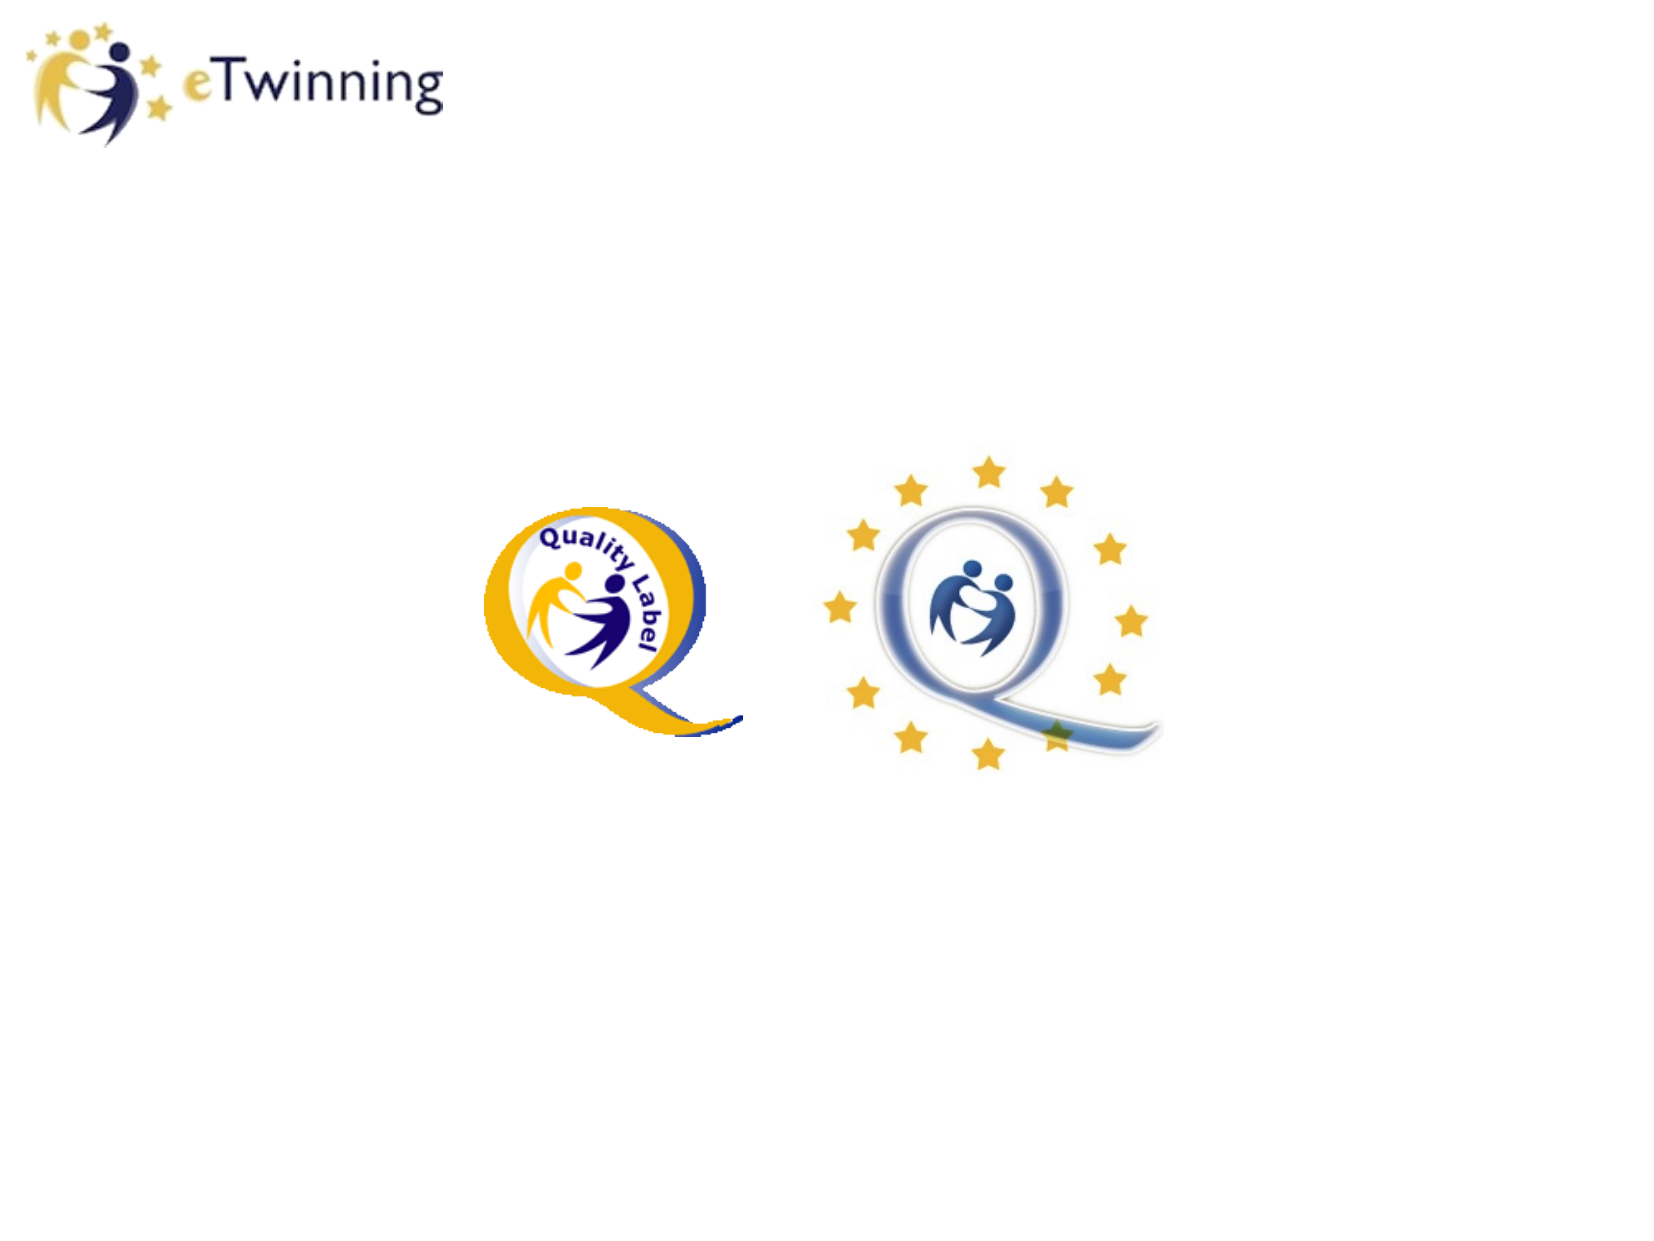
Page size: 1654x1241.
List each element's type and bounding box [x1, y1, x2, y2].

picture [814, 439, 1164, 780]
picture [484, 507, 743, 737]
picture [26, 20, 443, 148]
